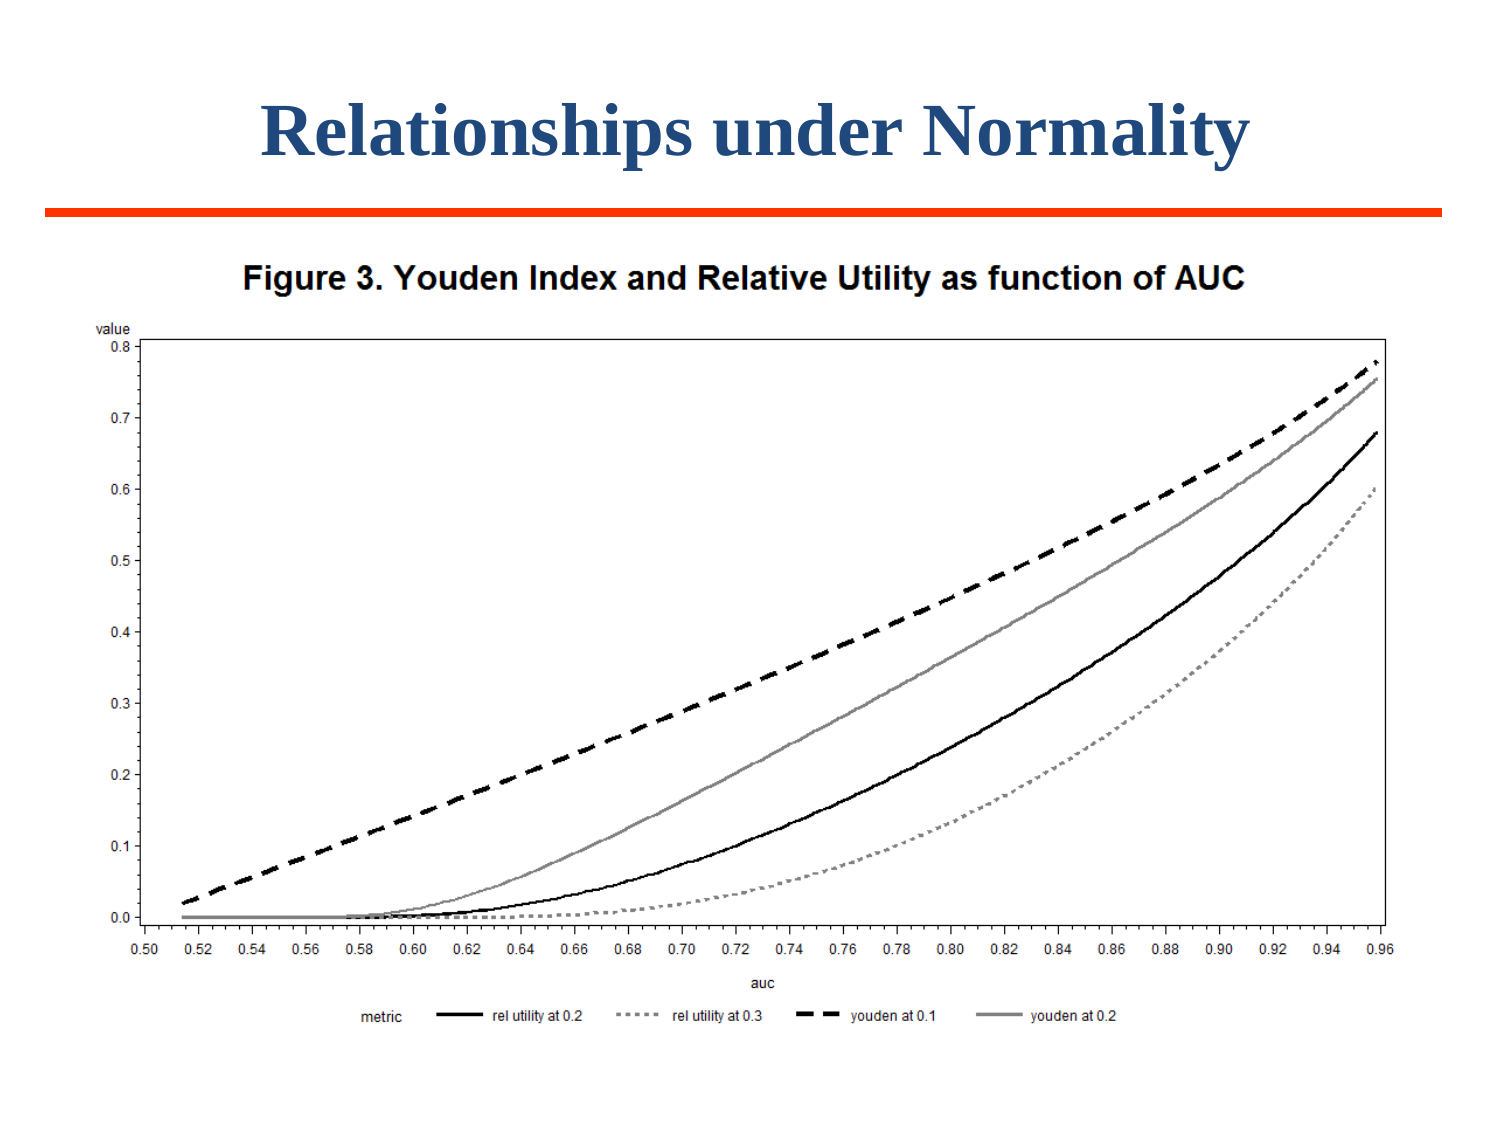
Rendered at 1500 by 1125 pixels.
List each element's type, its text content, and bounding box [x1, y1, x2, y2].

picture [86, 243, 1413, 1049]
text_box Relationships under Normality [99, 37, 1413, 208]
